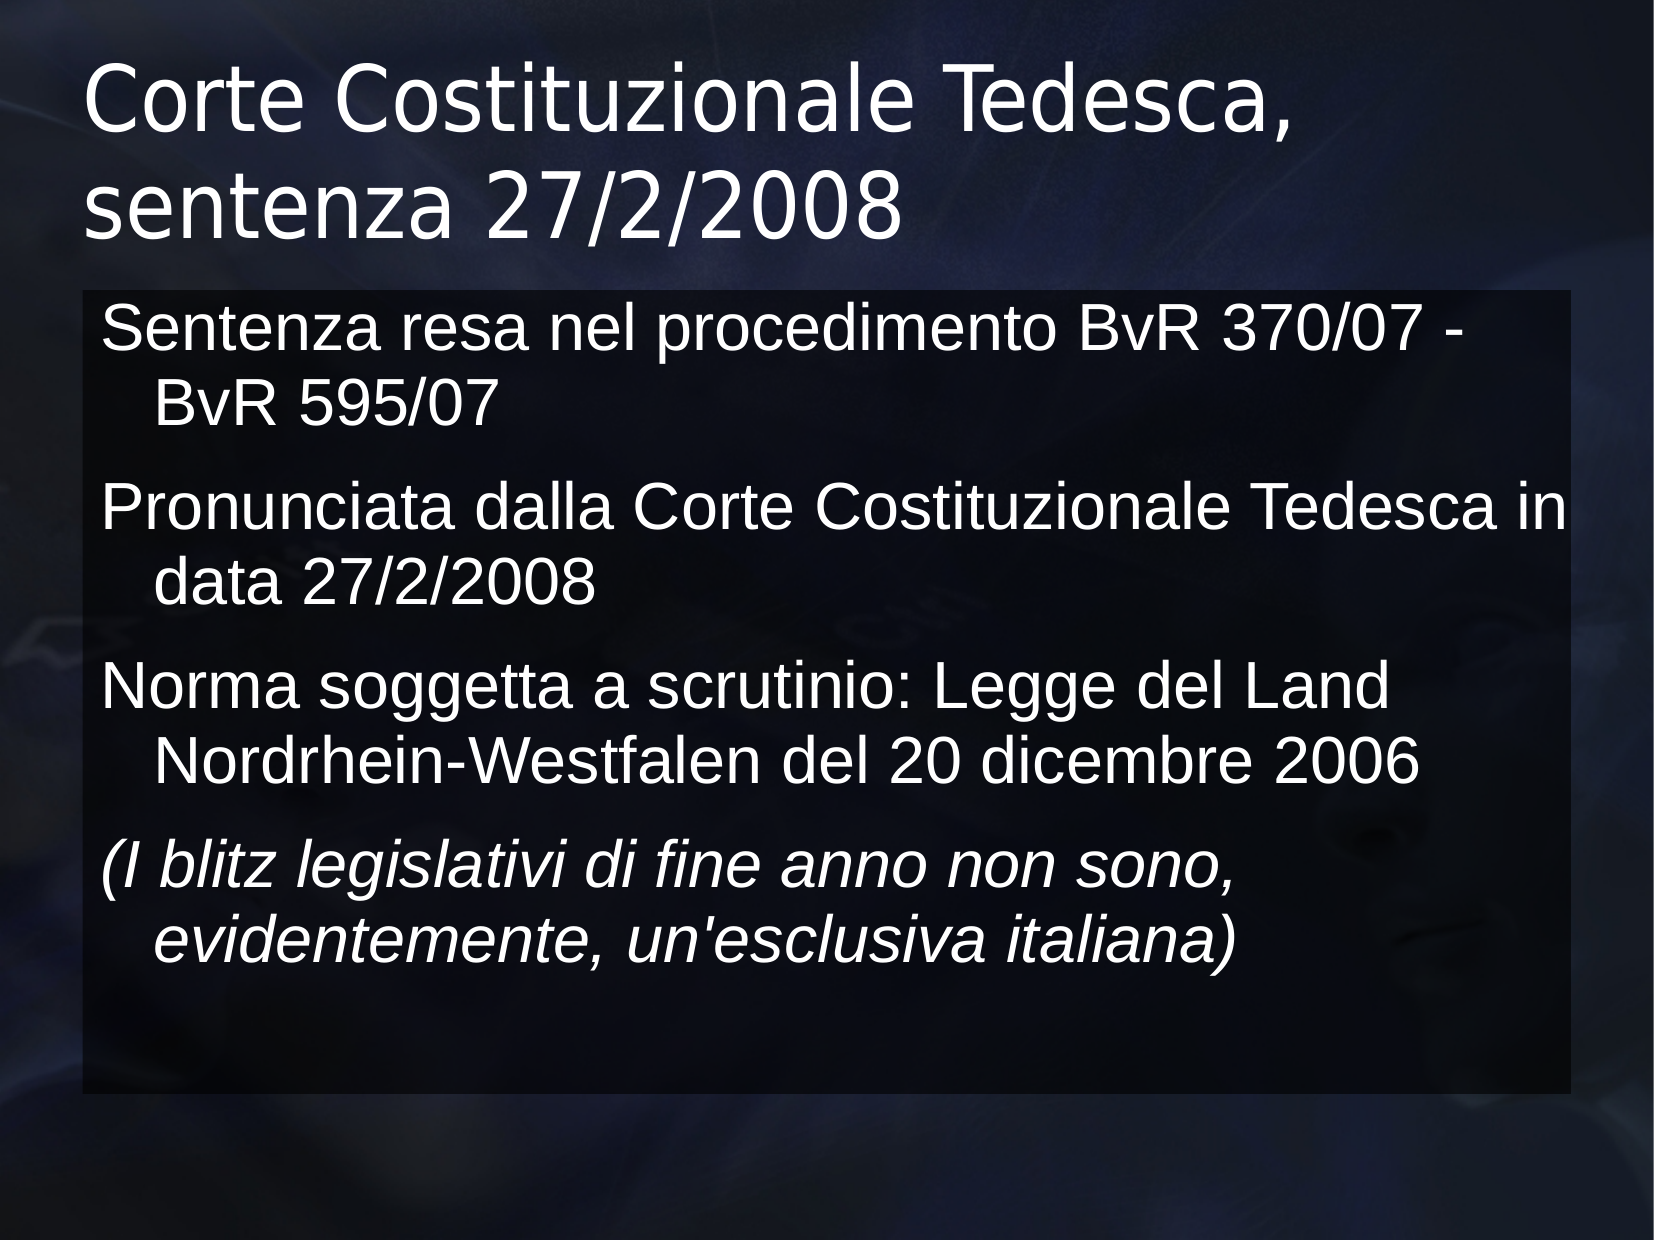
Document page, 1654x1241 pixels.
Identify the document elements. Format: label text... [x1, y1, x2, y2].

title Corte Costituzionale Tedesca, sentenza 27/2/2008 [82, 45, 1571, 261]
list Sentenza resa nel procedimento BvR 370/07 - BvR 595/07 Pronunciata dalla Corte Costituzionale Tedesca in data 27/2/2008 Norma soggetta a scrutinio: Legge del Land Nordrhein-Westfalen del 20 dicembre 2006 (I blitz legislativi di fine anno non sono, evidentemente, un'esclusiva italiana) [82, 290, 1571, 1094]
picture [0, 0, 1654, 1240]
